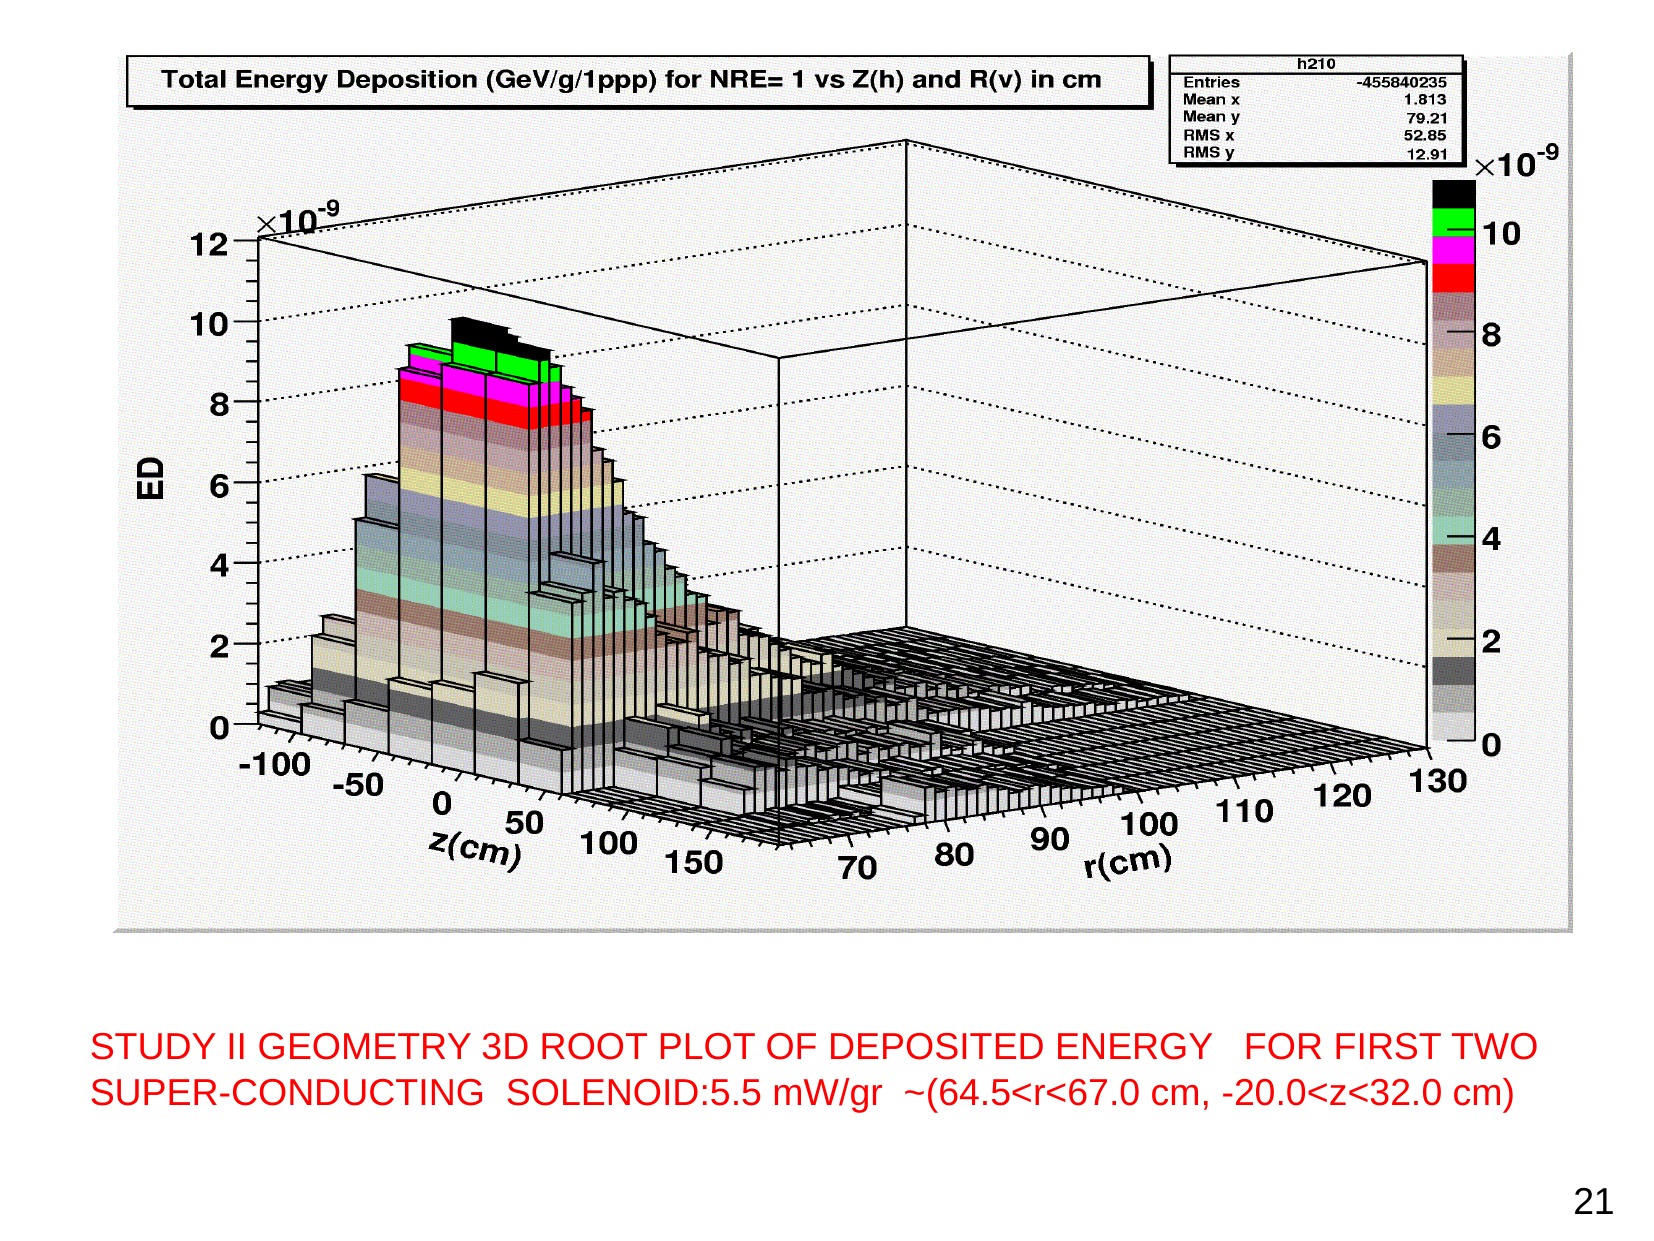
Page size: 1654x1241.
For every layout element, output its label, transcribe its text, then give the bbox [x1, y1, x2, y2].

picture [112, 52, 1576, 938]
text_box STUDY II GEOMETRY 3D ROOT PLOT OF DEPOSITED ENERGY FOR FIRST TWO SUPER-CONDUCTING SOLENOID:5.5 mW/gr ~(64.5<r<67.0 cm, -20.0<z<32.0 cm) [75, 1012, 1576, 1167]
text_box 21 [1537, 1168, 1650, 1230]
